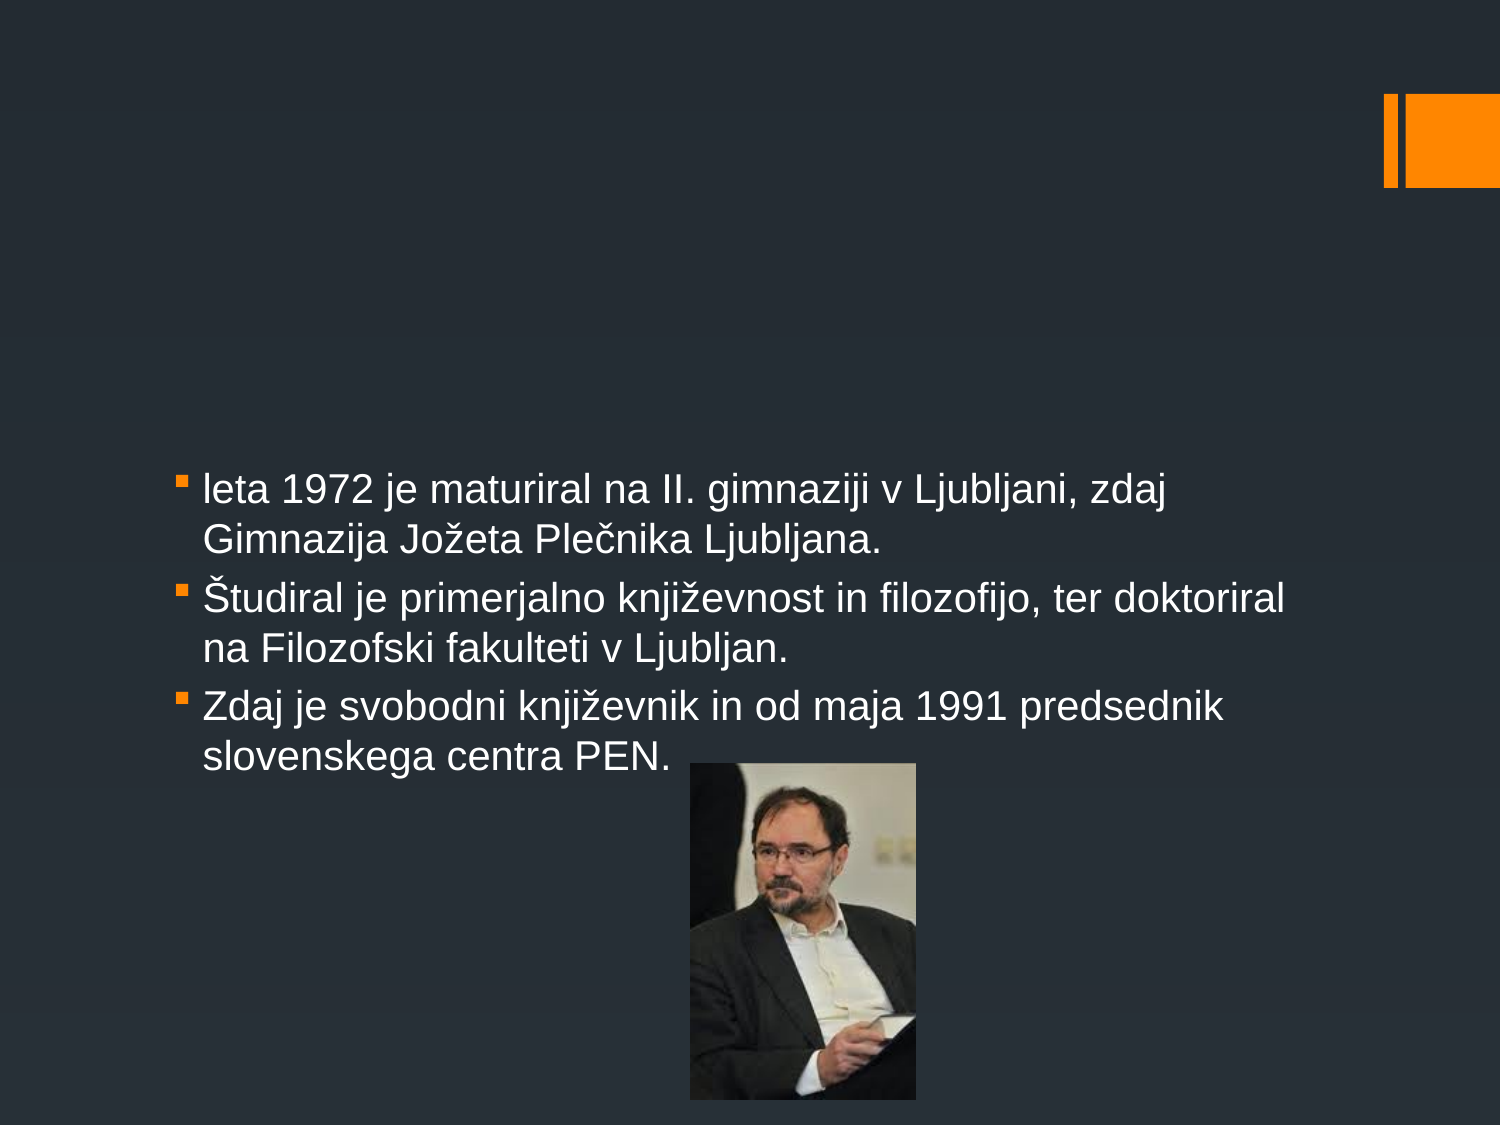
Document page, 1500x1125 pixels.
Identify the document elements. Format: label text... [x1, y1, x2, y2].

picture [690, 763, 916, 1100]
list leta 1972 je maturiral na II. gimnaziji v Ljubljani, zdaj Gimnazija Jožeta Plečnika Ljubljana. Študiral je primerjalno književnost in filozofijo, ter doktoriral na Filozofski fakulteti v Ljubljan. Zdaj je svobodni književnik in od maja 1991 predsednik slovenskega centra PEN. [150, 454, 1350, 1035]
